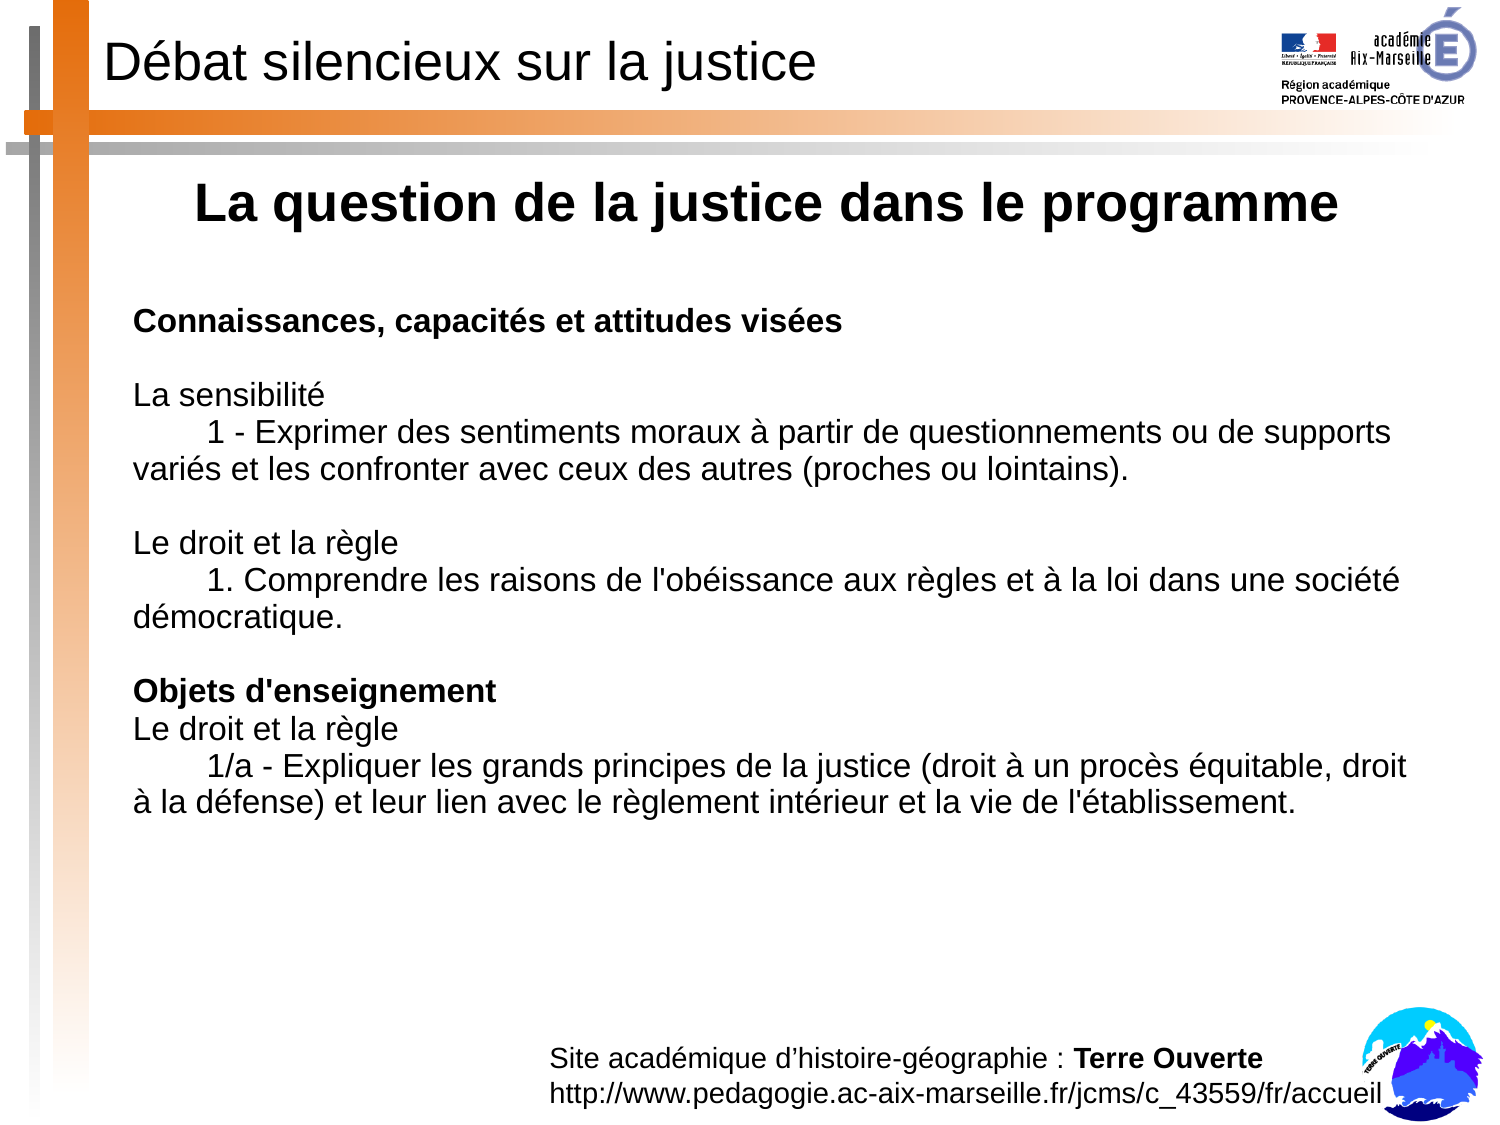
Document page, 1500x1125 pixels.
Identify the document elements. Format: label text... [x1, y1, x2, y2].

text_box Connaissances, capacités et attitudes visées La sensibilité 1 - Exprimer des sentiments moraux à partir de questionnements ou de supports variés et les confronter avec ceux des autres (proches ou lointains). Le droit et la règle 1. Comprendre les raisons de l'obéissance aux règles et à la loi dans une société démocratique. Objets d'enseignement Le droit et la règle 1/a - Expliquer les grands principes de la justice (droit à un procès équitable, droit à la défense) et leur lien avec le règlement intérieur et la vie de l'établissement. [118, 295, 1441, 983]
text_box [5, 0, 1454, 1121]
text_box Site académique d’histoire-géographie : Terre Ouverte http://www.pedagogie.ac-aix-marseille.fr/jcms/c_43559/fr/accueil [534, 1031, 1399, 1117]
picture [1360, 1006, 1484, 1122]
text_box La question de la justice dans le programme [165, 165, 1371, 243]
picture [1269, 0, 1484, 114]
text_box Débat silencieux sur la justice [88, 23, 1182, 99]
